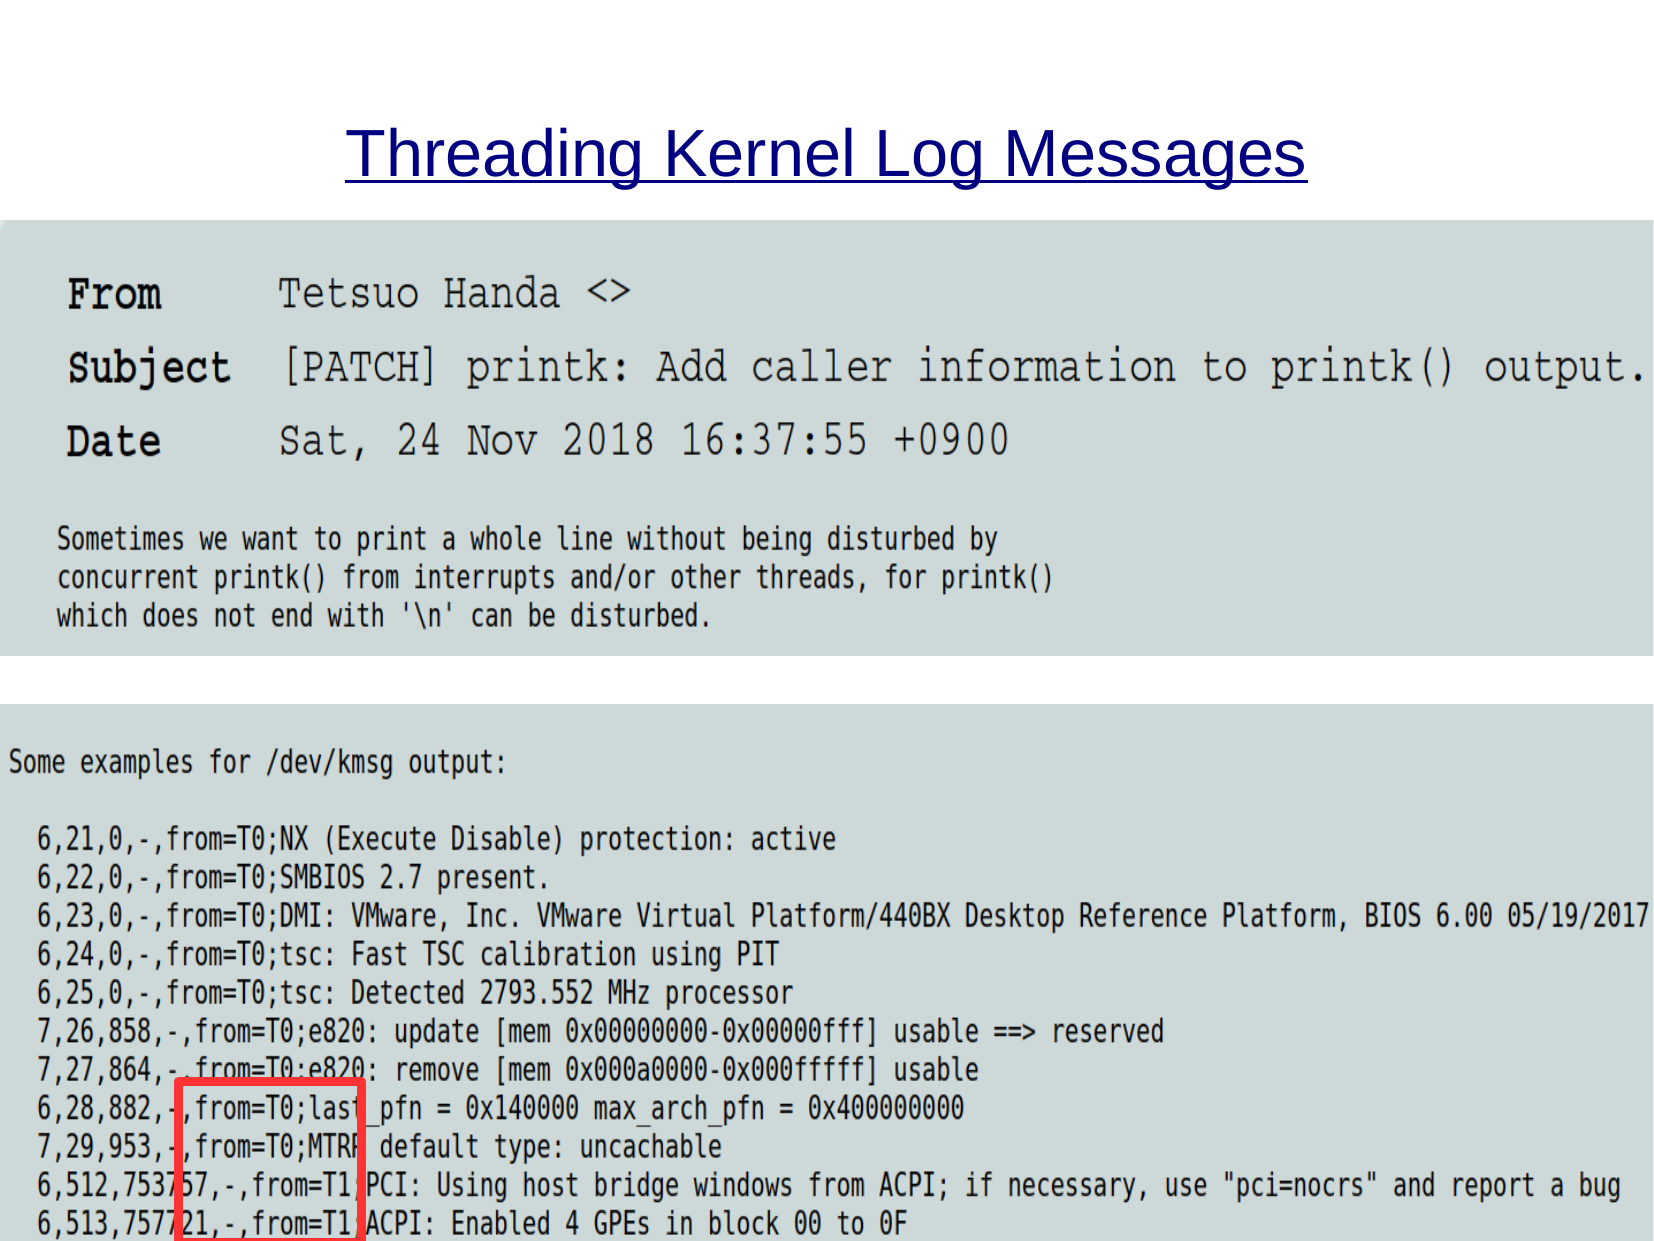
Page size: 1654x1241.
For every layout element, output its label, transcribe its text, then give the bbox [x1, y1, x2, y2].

picture [0, 220, 1654, 656]
picture [183, 1086, 357, 1238]
title Threading Kernel Log Messages [82, 49, 1571, 220]
picture [0, 704, 1654, 1241]
